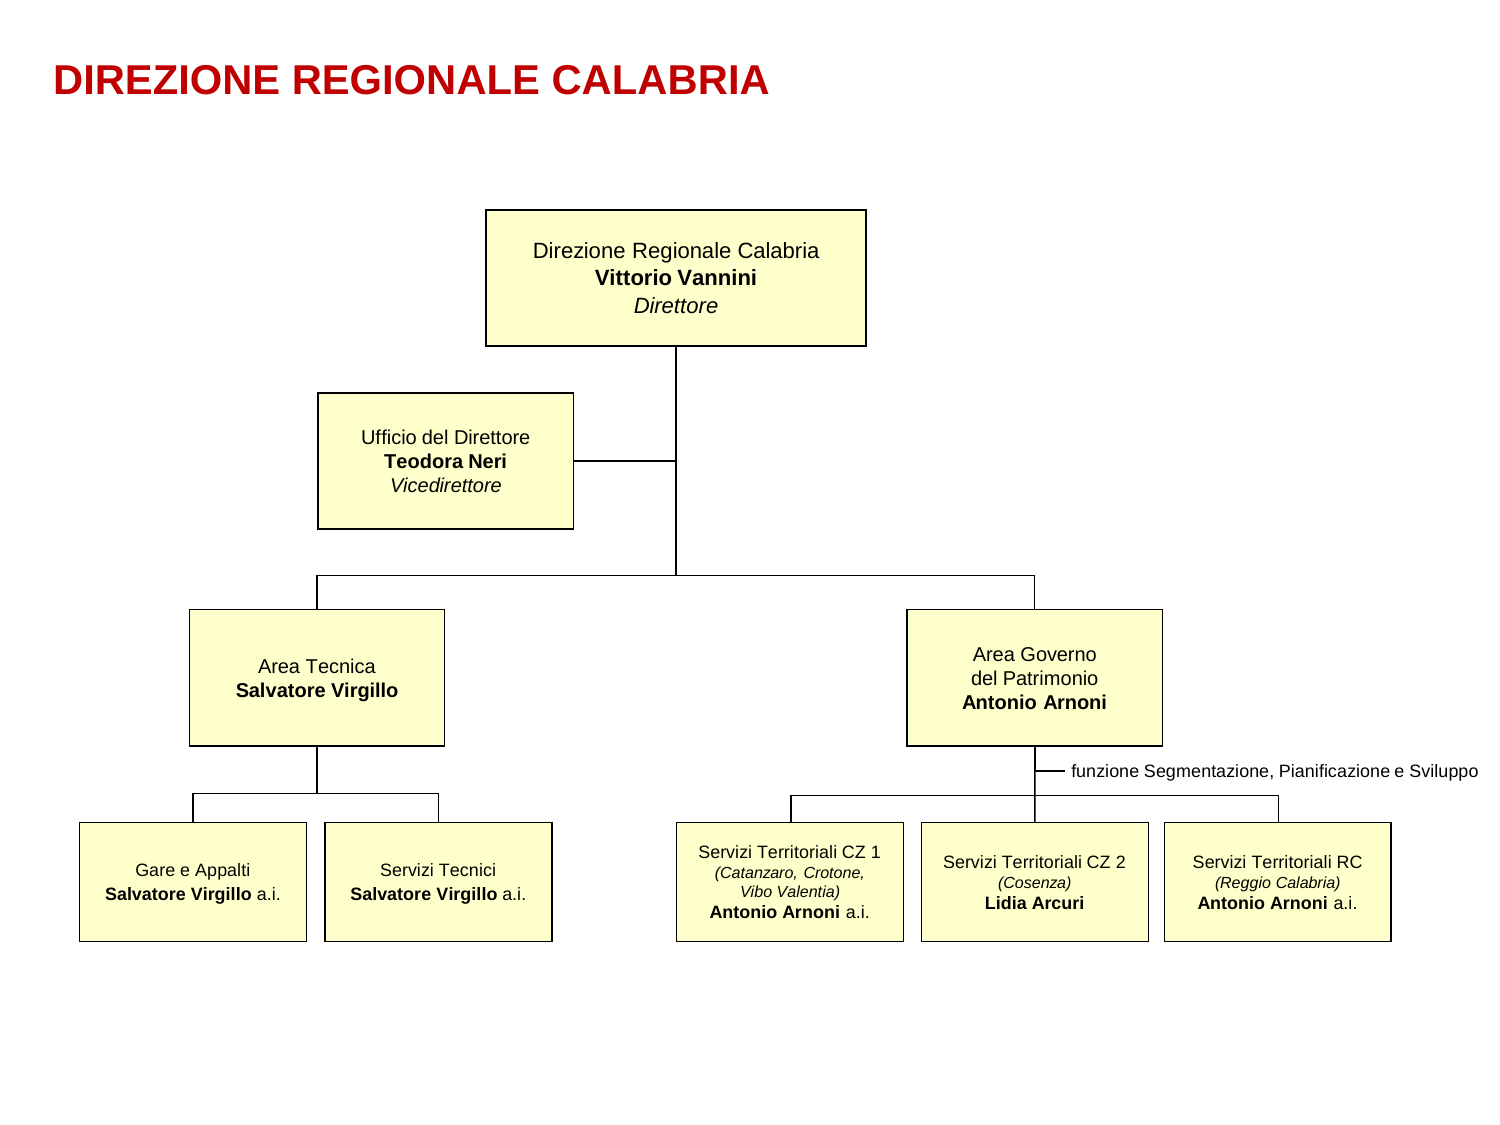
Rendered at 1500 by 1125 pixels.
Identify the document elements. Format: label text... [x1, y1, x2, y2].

picture [78, 208, 1497, 943]
text_box DIREZIONE REGIONALE CALABRIA [38, 45, 1500, 128]
